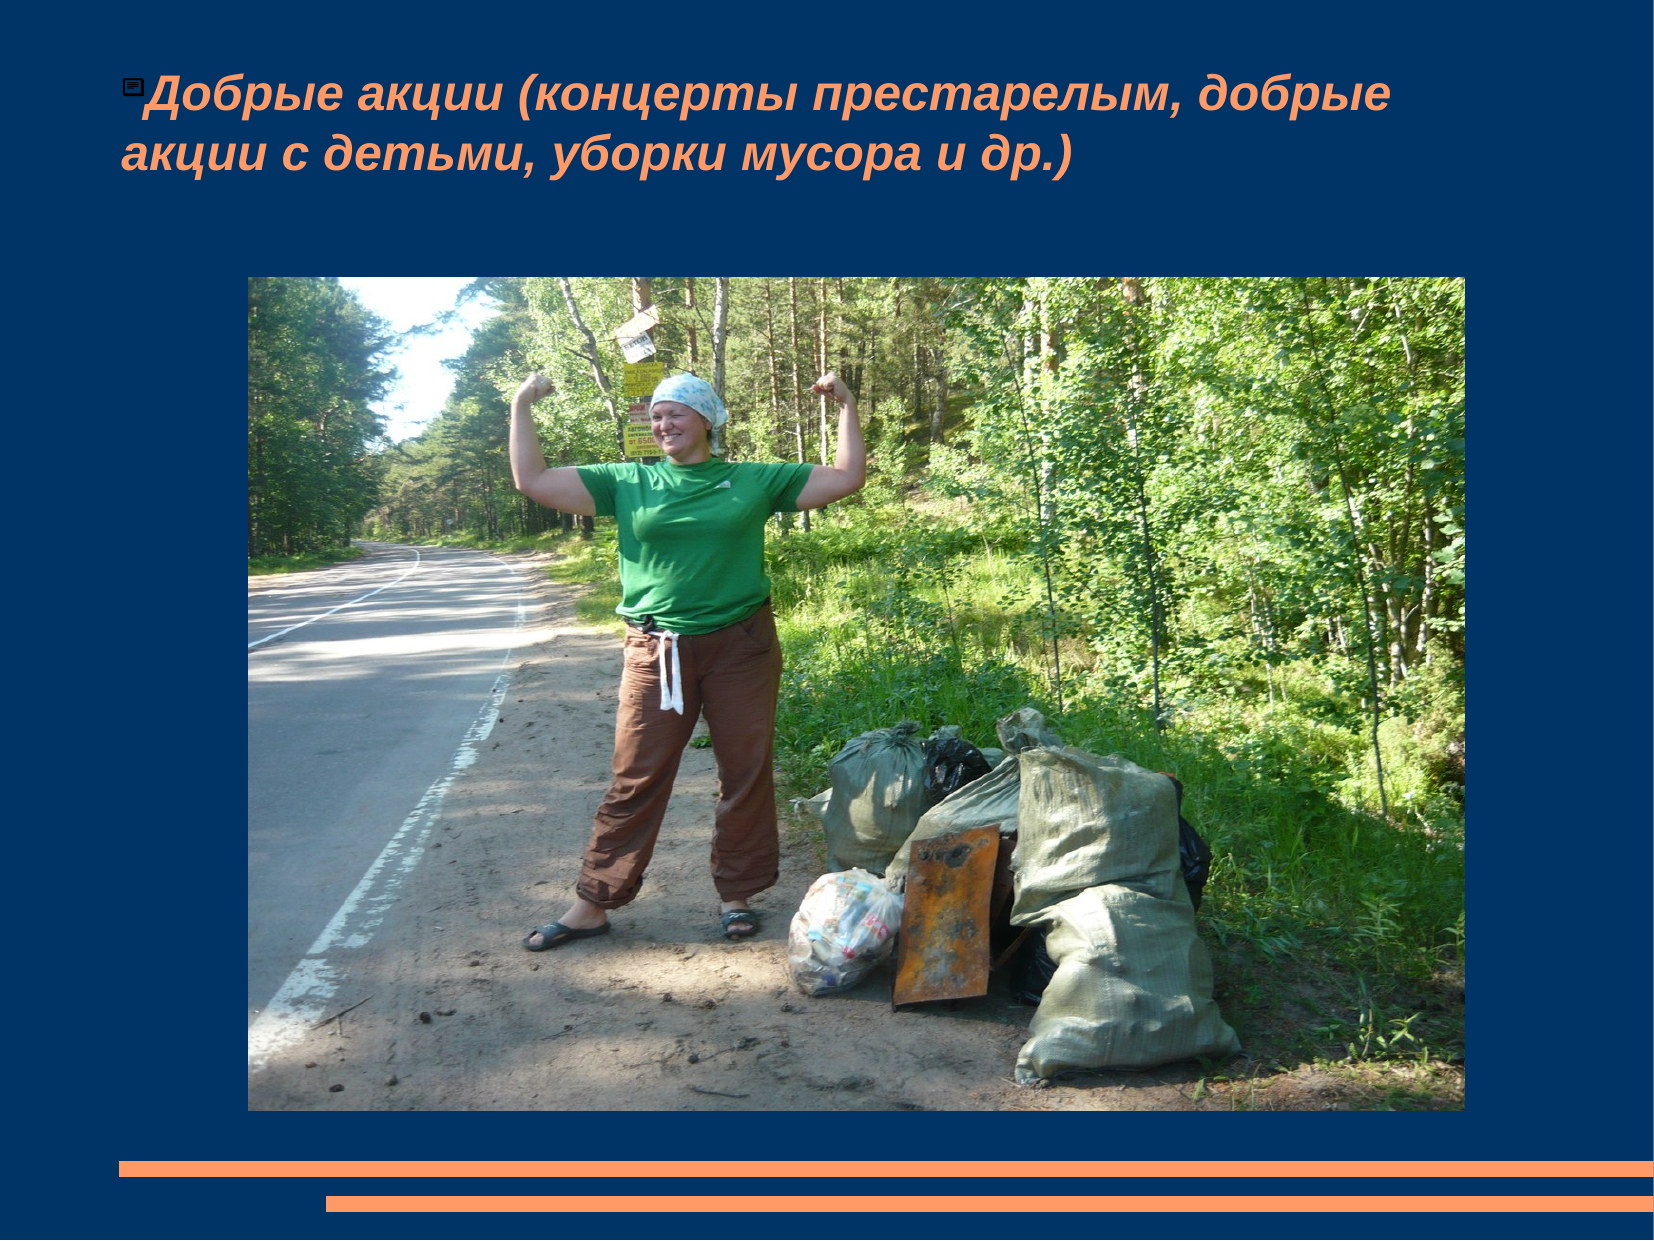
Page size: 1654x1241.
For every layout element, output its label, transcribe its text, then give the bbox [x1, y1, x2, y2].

picture [248, 277, 1465, 1111]
title Добрые акции (концерты престарелым, добрые акции с детьми, уборки мусора и др.) [121, 46, 1534, 254]
